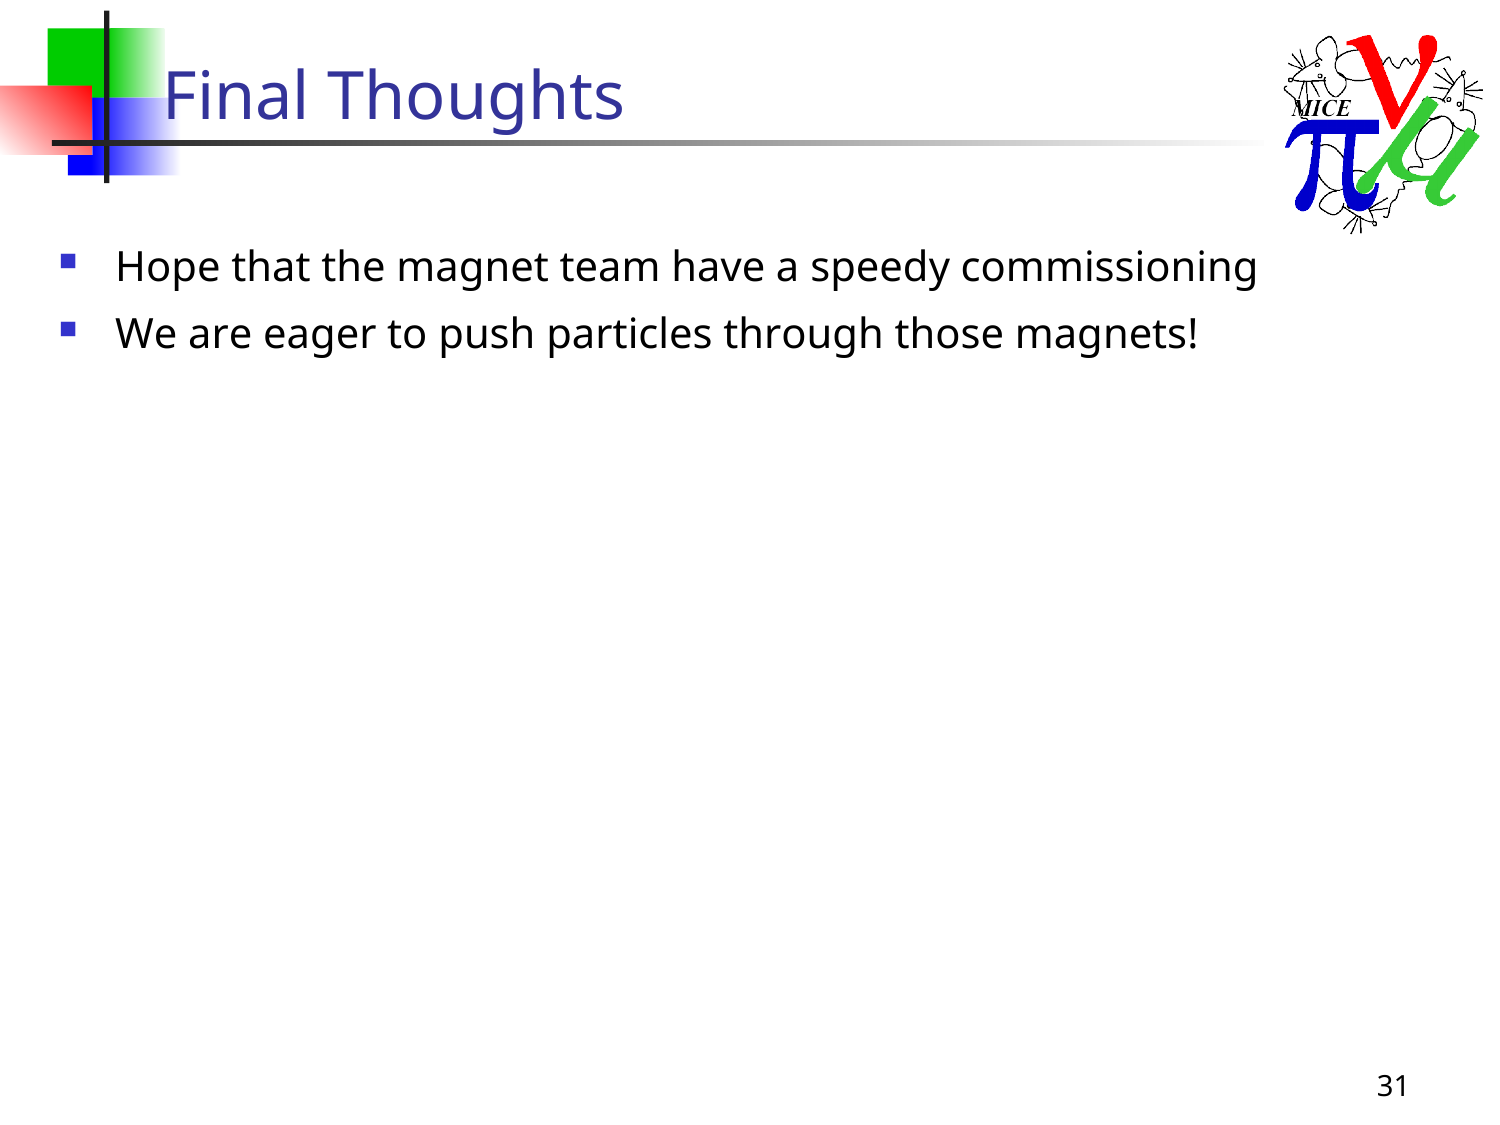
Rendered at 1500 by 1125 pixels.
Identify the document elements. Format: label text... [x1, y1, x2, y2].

list Hope that the magnet team have a speedy commissioning We are eager to push particles through those magnets! [59, 236, 1394, 345]
title Final Thoughts [162, 0, 1441, 188]
picture [1264, 5, 1500, 251]
